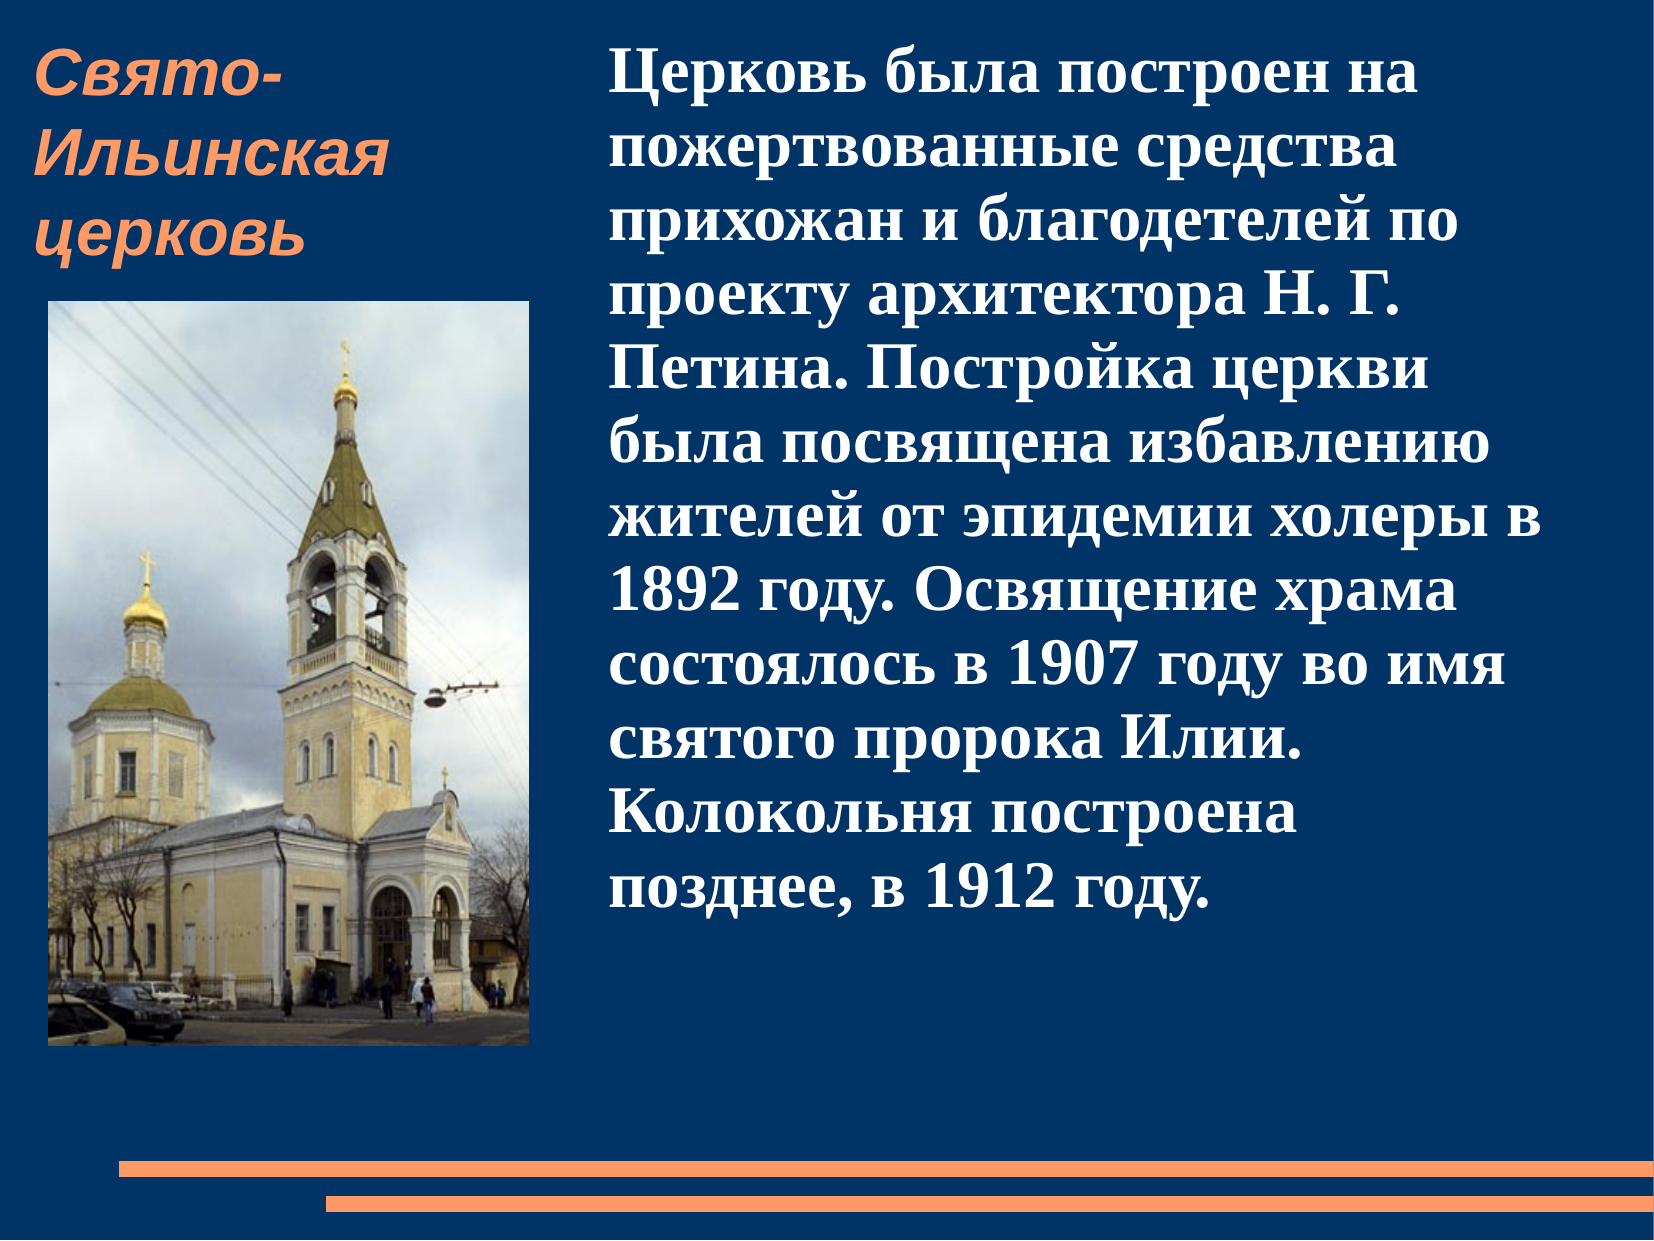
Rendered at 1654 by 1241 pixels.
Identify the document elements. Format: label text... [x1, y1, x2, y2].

picture [48, 301, 529, 1046]
title Свято-Ильинская церковь [33, 29, 593, 254]
text_box Церковь была построен на пожертвованные средства прихожан и благодетелей по проекту архитектора Н. Г. Петина. Постройка церкви была посвящена избавлению жителей от эпидемии холеры в 1892 году. Освящение храма состоялось в 1907 году во имя святого пророка Илии. Колокольня построена позднее, в 1912 году. [593, 25, 1574, 1154]
